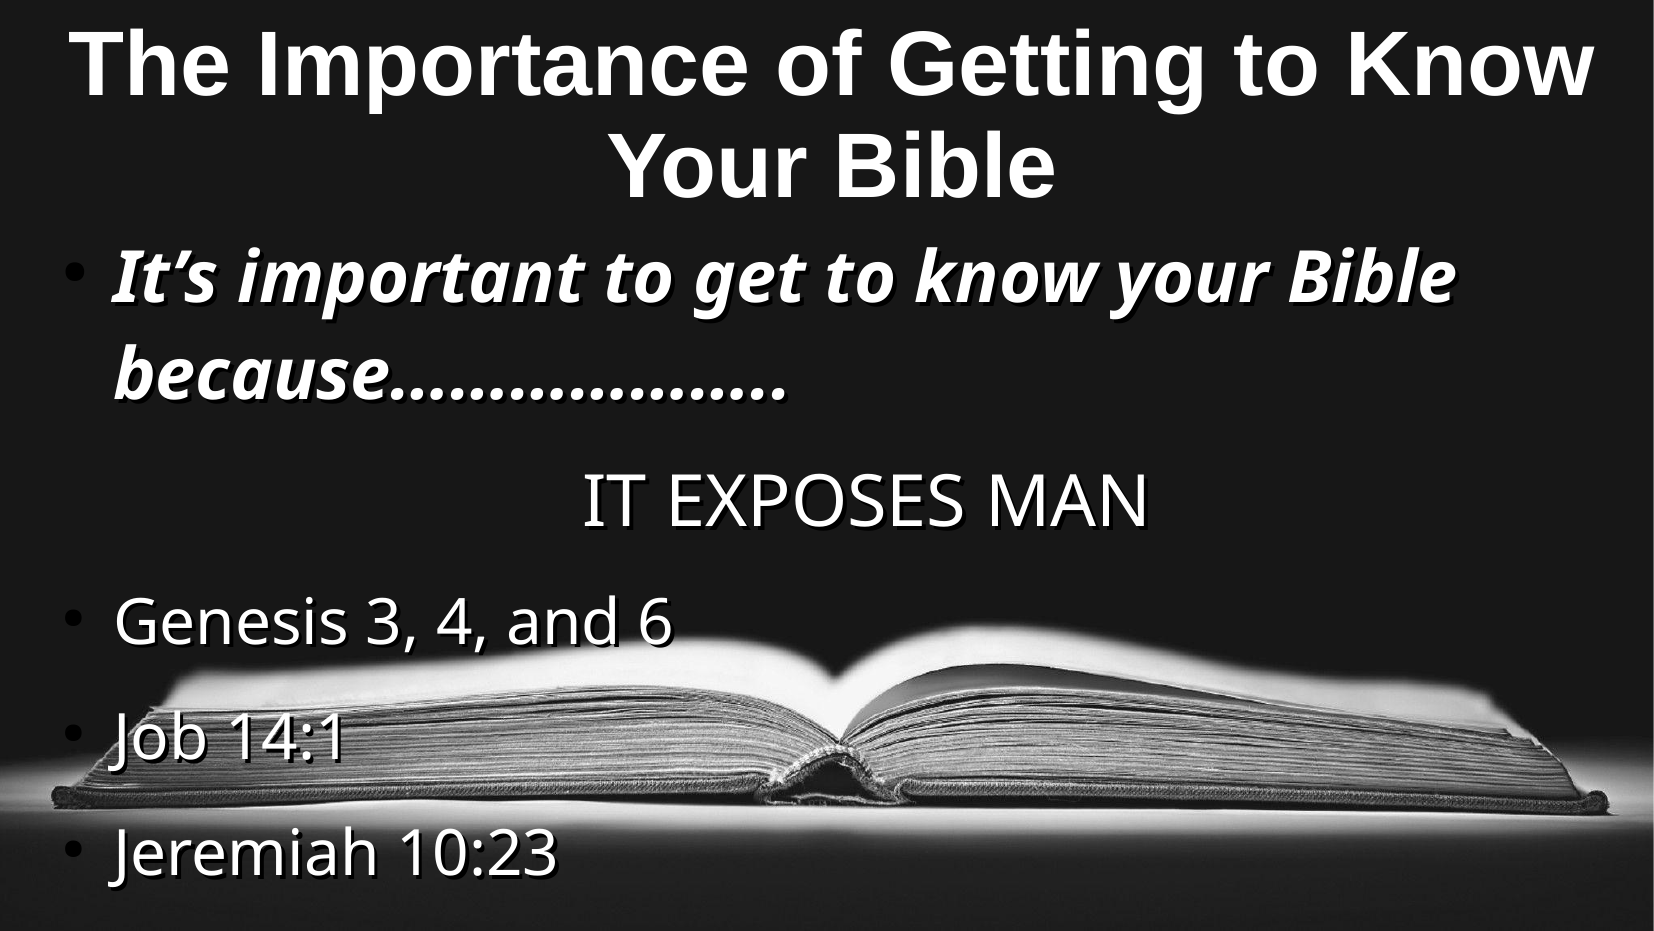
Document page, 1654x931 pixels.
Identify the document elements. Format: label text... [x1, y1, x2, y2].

title The Importance of Getting to Know Your Bible [45, 12, 1621, 218]
list It’s important to get to know your Bible because……………….. IT EXPOSES MAN Genesis 3, 4, and 6 Job 14:1 Jeremiah 10:23 [45, 225, 1621, 901]
picture [0, 0, 1654, 931]
